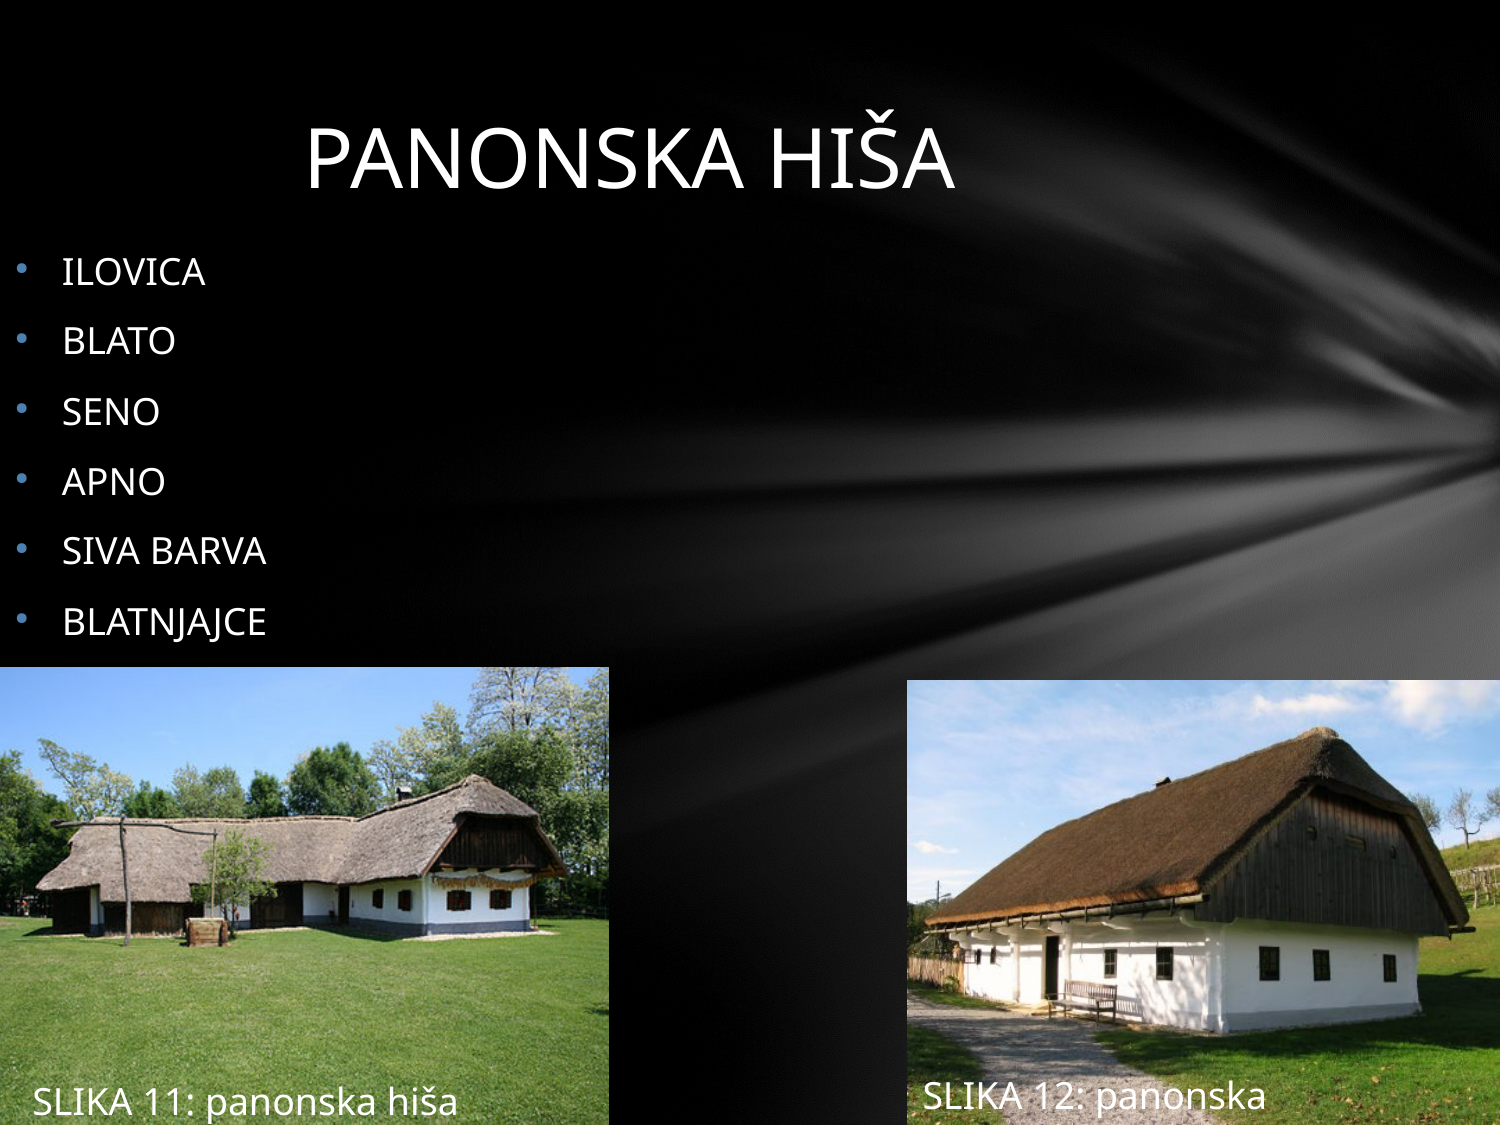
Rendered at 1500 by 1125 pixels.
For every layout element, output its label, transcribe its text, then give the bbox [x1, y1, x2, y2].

text_box SLIKA 12: panonska hiša [907, 1064, 1334, 1125]
list ILOVICA BLATO SENO APNO SIVA BARVA BLATNJAJCE [0, 240, 1260, 1015]
picture [0, 0, 1500, 1125]
text_box SLIKA 11: panonska hiša [17, 1070, 550, 1125]
title PANONSKA HIŠA [0, 37, 1260, 213]
